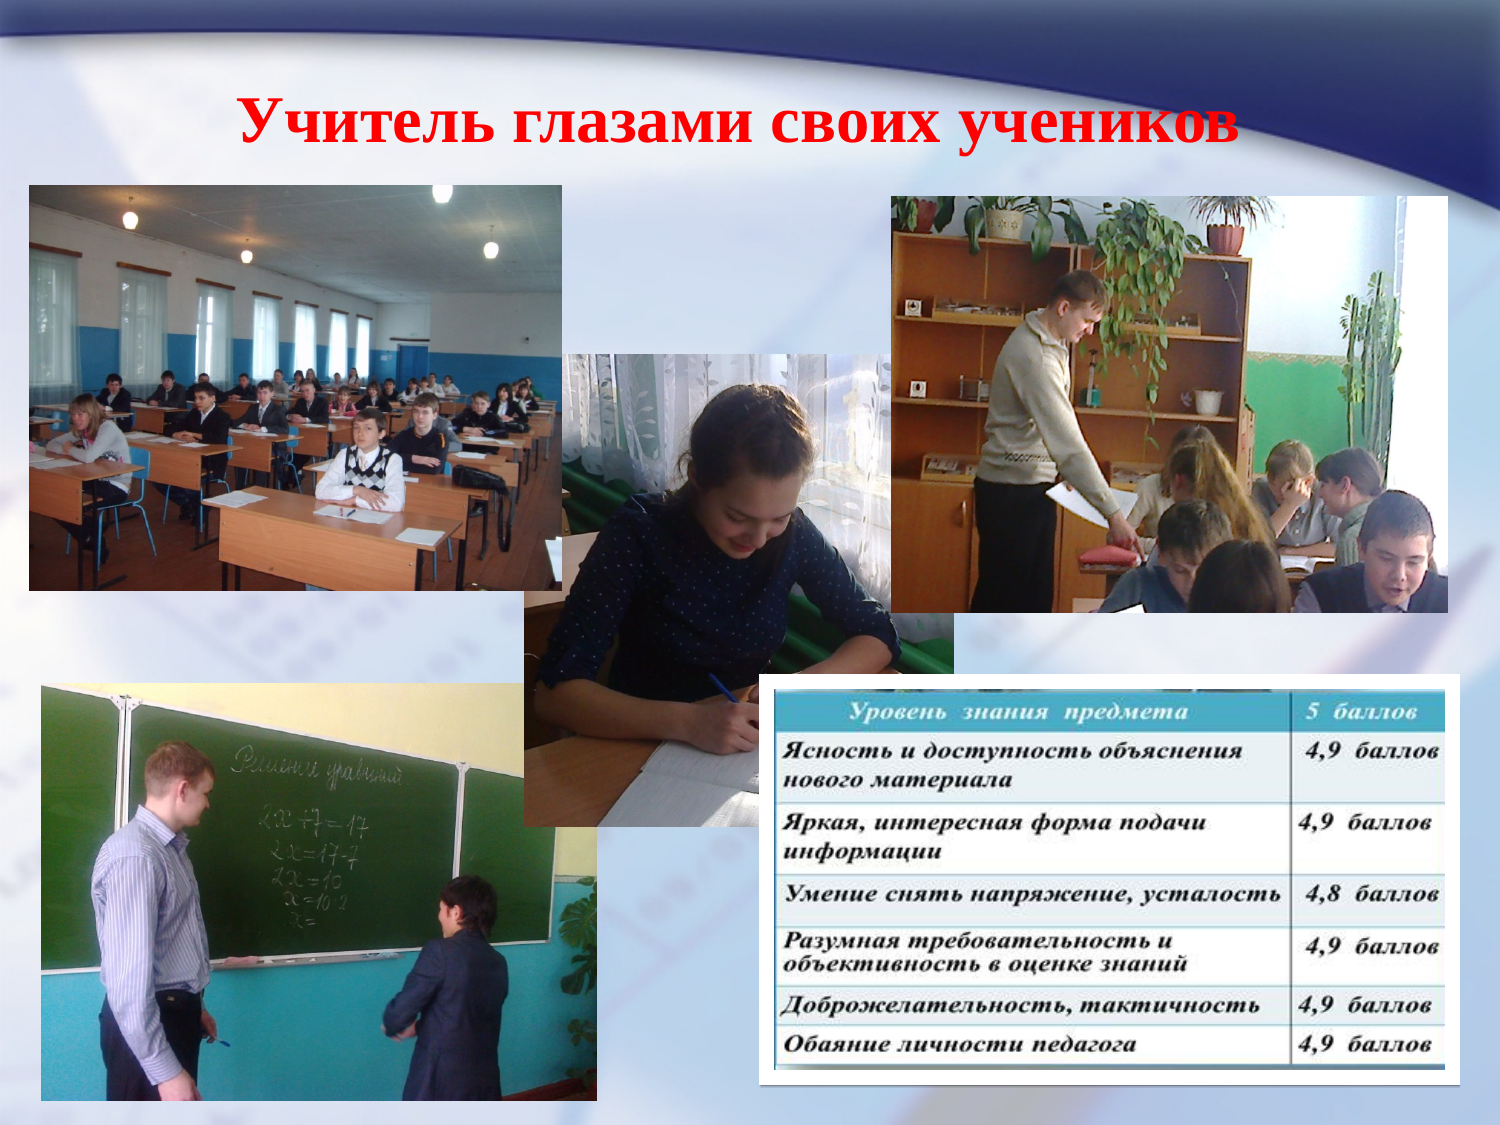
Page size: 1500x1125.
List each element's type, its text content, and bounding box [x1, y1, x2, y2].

text_box Учитель глазами своих учеников [220, 68, 1257, 164]
picture [773, 688, 1446, 1071]
picture [29, 185, 1448, 1101]
